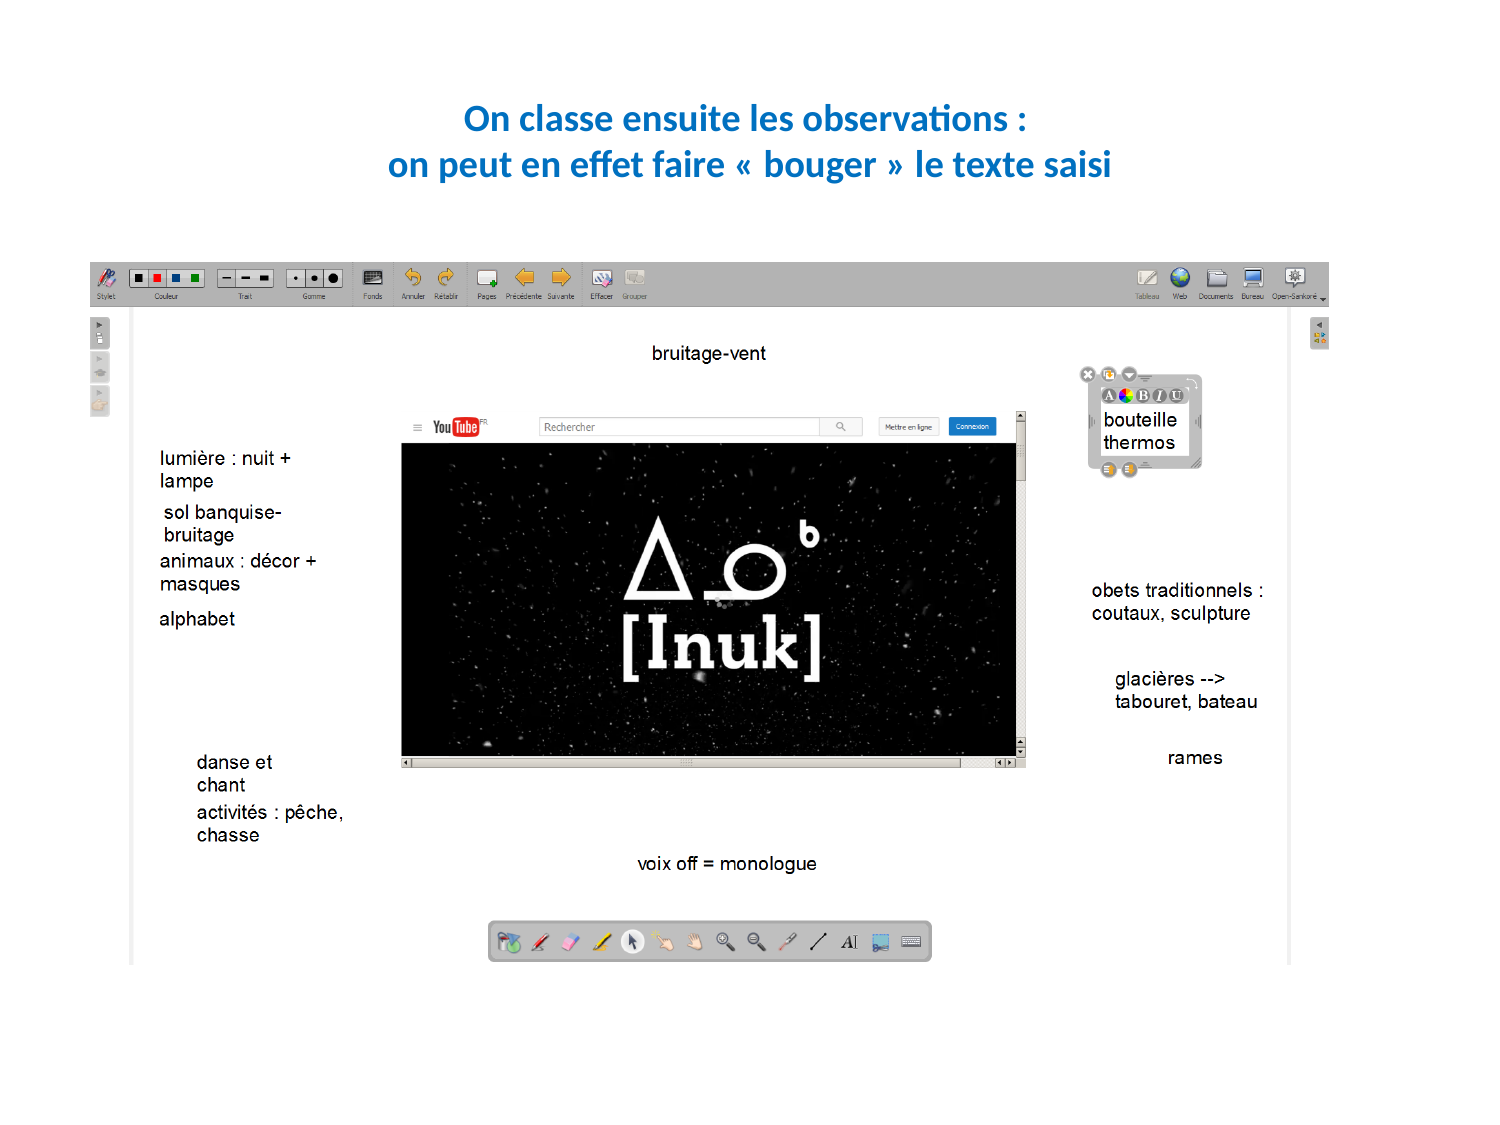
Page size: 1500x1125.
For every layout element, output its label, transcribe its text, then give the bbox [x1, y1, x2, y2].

picture [90, 262, 1329, 965]
title On classe ensuite les observations : on peut en effet faire « bouger » le texte saisi [75, 45, 1425, 233]
